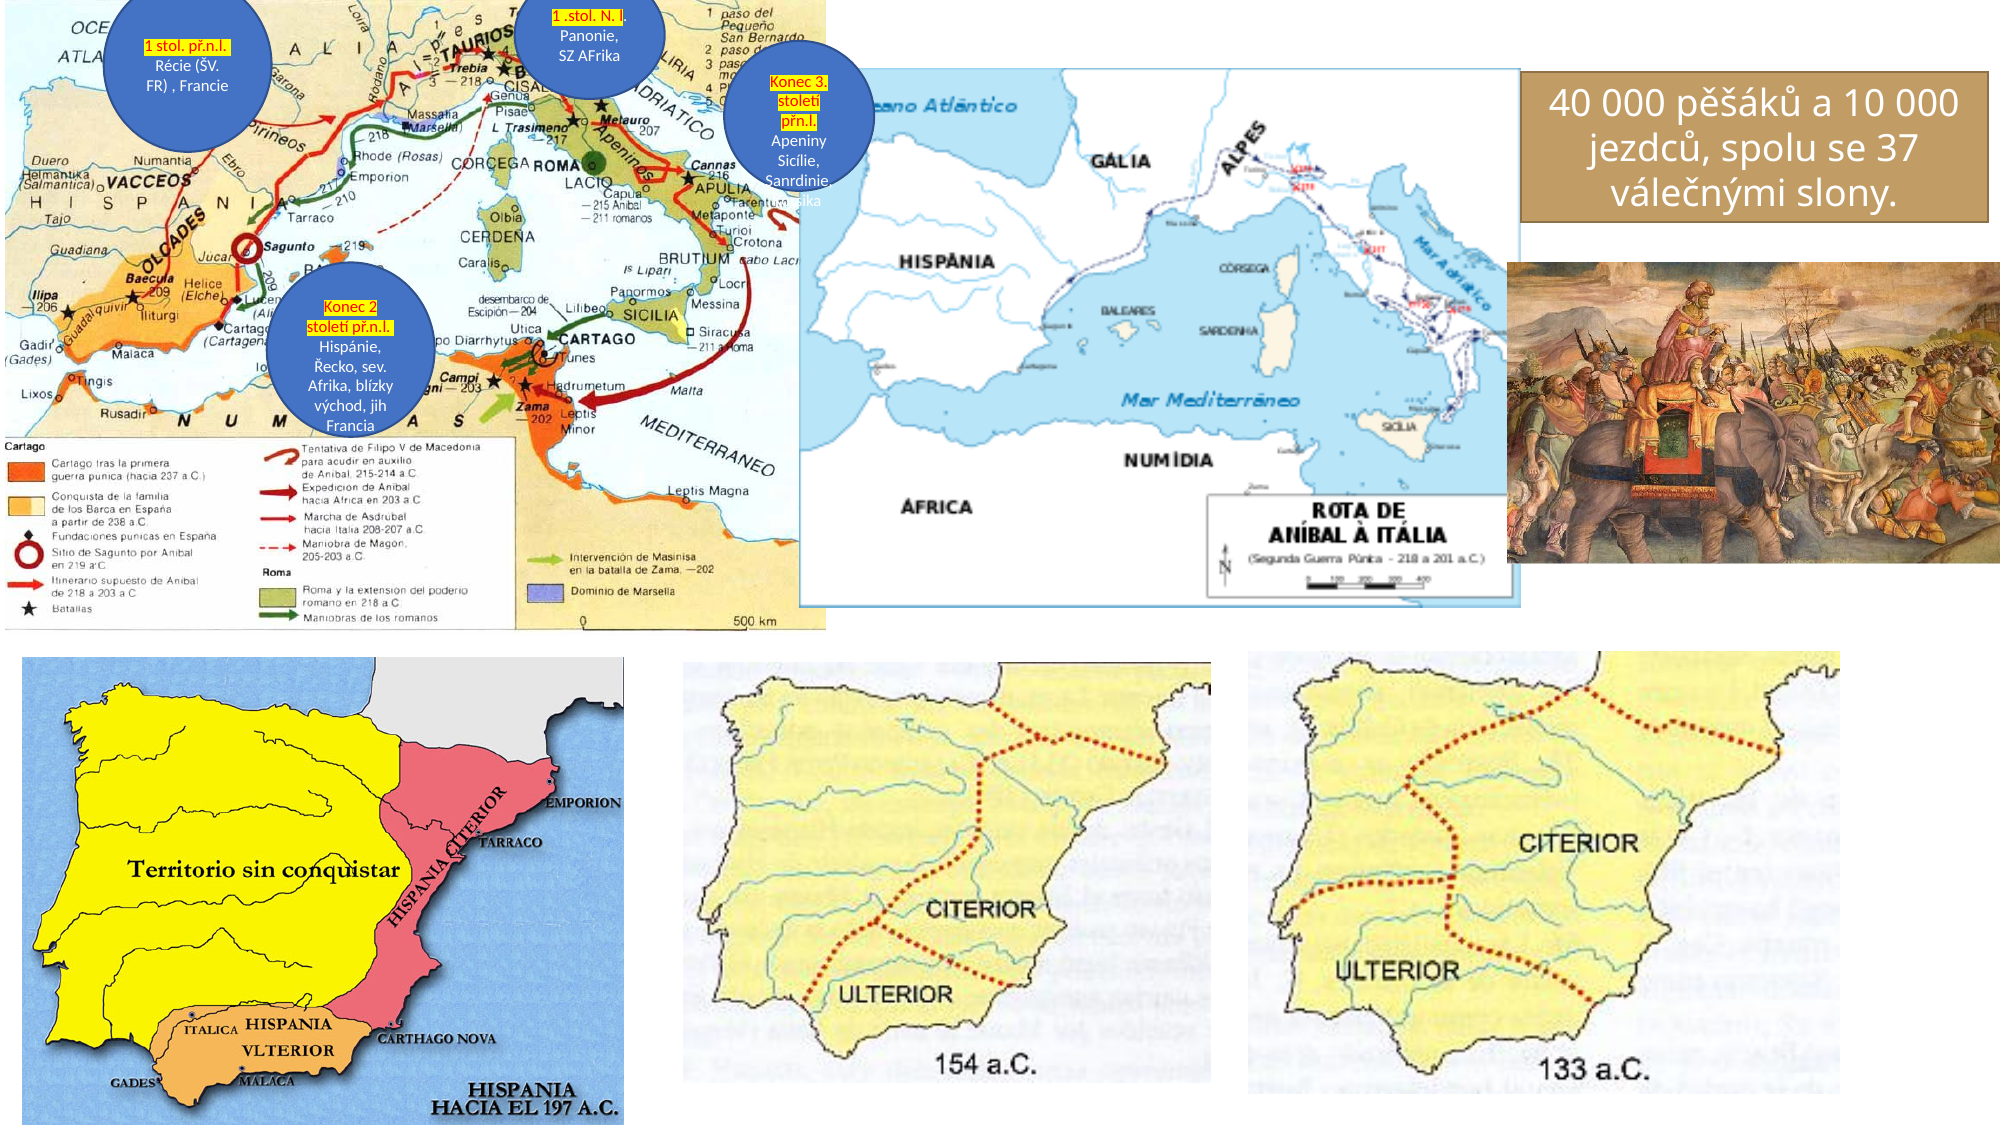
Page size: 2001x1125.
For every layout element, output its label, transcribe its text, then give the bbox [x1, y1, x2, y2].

text_box 40 000 pěšáků a 10 000 jezdců, spolu se 37 válečnými slony. [1521, 72, 1988, 222]
text_box 1 .stol. N. l. Panonie, SZ AFrika [514, 0, 665, 99]
picture [22, 657, 624, 1125]
picture [5, 0, 2000, 635]
picture [1248, 651, 1840, 1094]
picture [683, 662, 1211, 1083]
text_box Konec 3. století přn.l. Apeniny Sicílie, Sanrdinie, Korsika [724, 40, 875, 191]
text_box Konec 2 století př.n.l. Hispánie, Řecko, sev. Afrika, blízky východ, jih Francia [266, 262, 435, 437]
text_box 1 stol. př.n.l. Récie (ŠV. FR) , Francie [103, 0, 272, 152]
